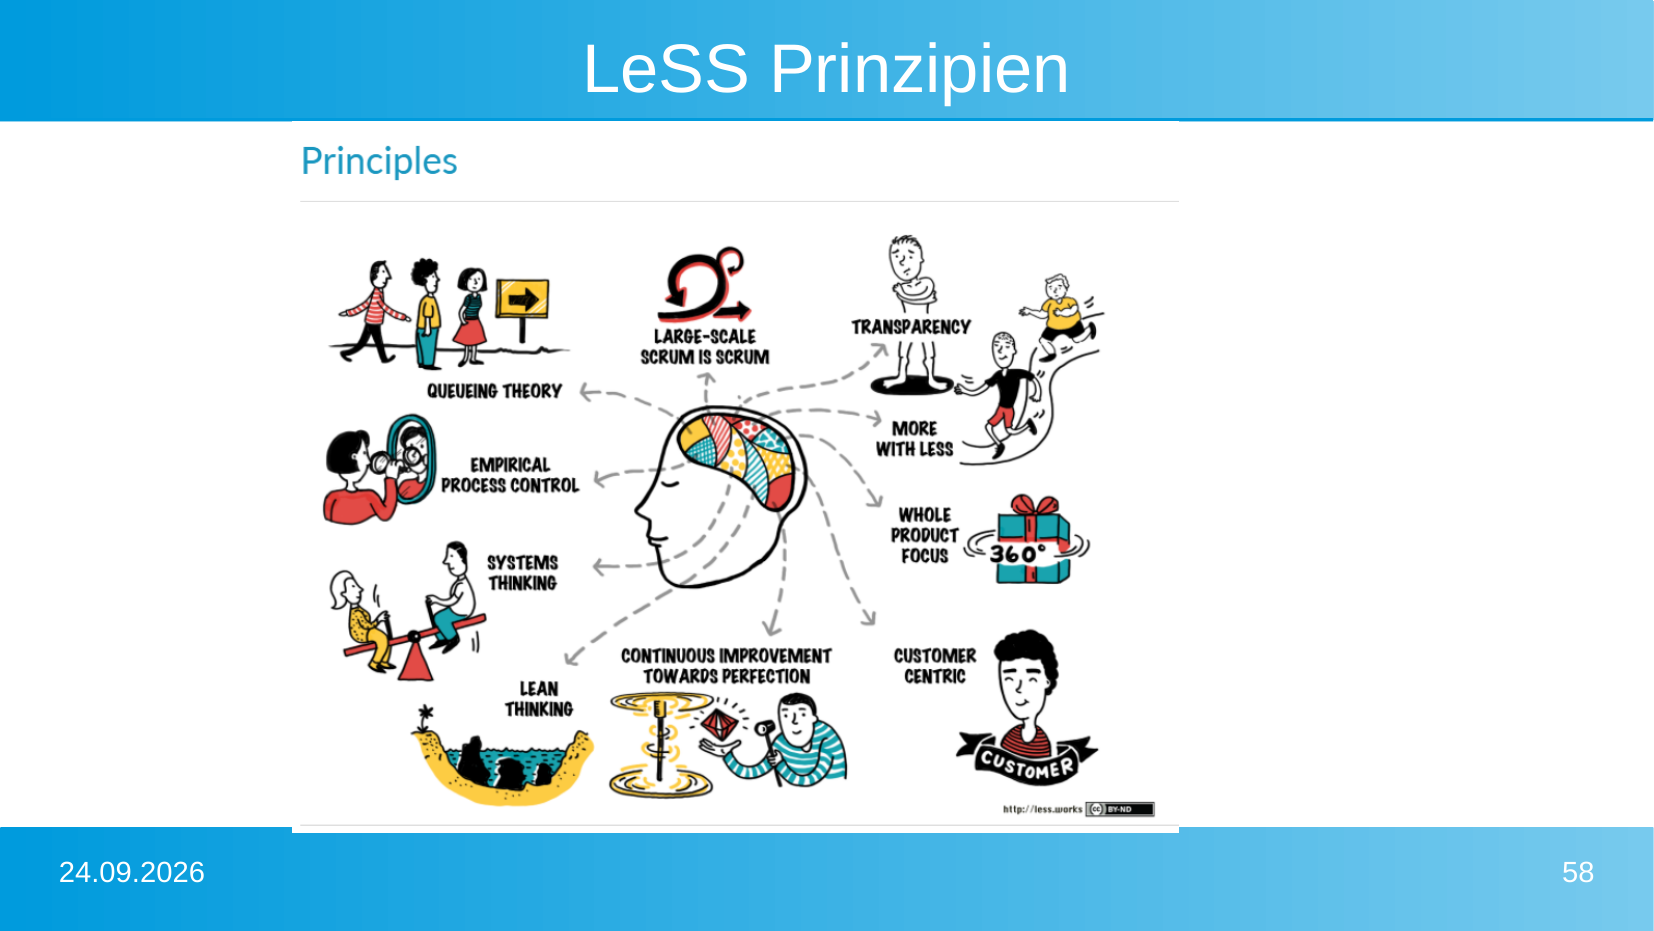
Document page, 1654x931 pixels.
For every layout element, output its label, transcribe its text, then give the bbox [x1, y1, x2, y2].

picture [292, 122, 1179, 833]
title LeSS Prinzipien [59, 29, 1595, 108]
